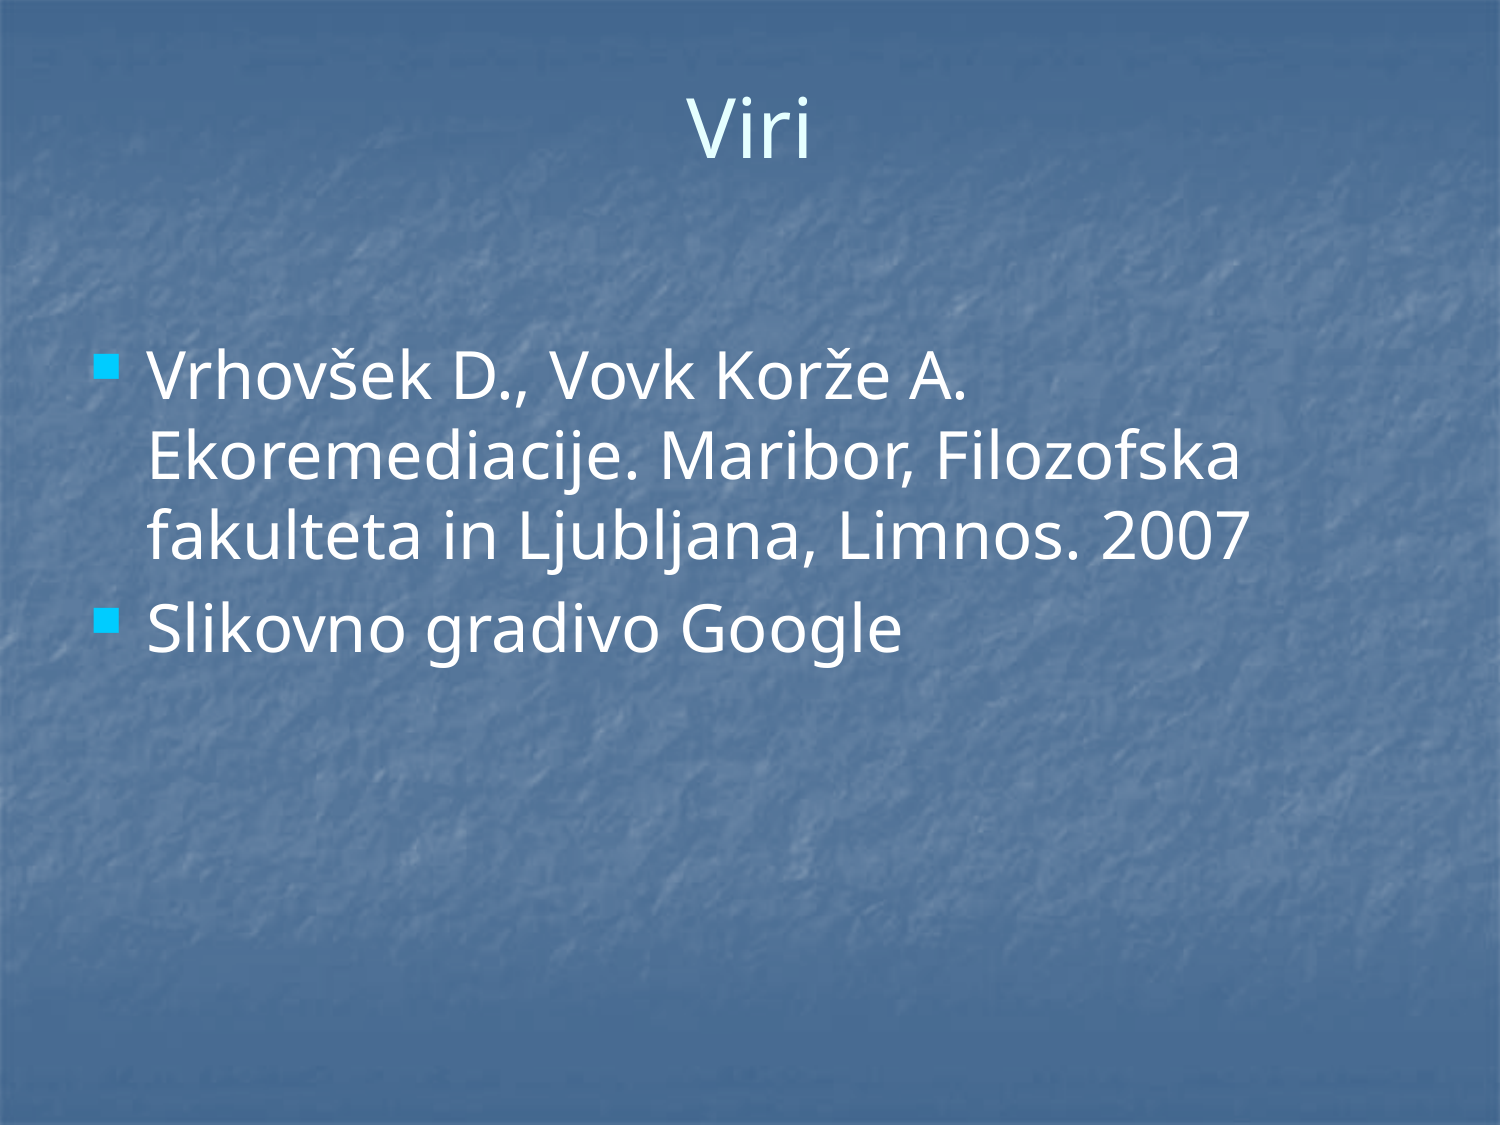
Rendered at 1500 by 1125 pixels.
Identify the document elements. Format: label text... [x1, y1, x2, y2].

picture [0, 0, 1500, 1125]
list Vrhovšek D., Vovk Korže A. Ekoremediacije. Maribor, Filozofska fakulteta in Ljubljana, Limnos. 2007 Slikovno gradivo Google [75, 324, 1425, 1000]
title Viri [75, 62, 1425, 288]
